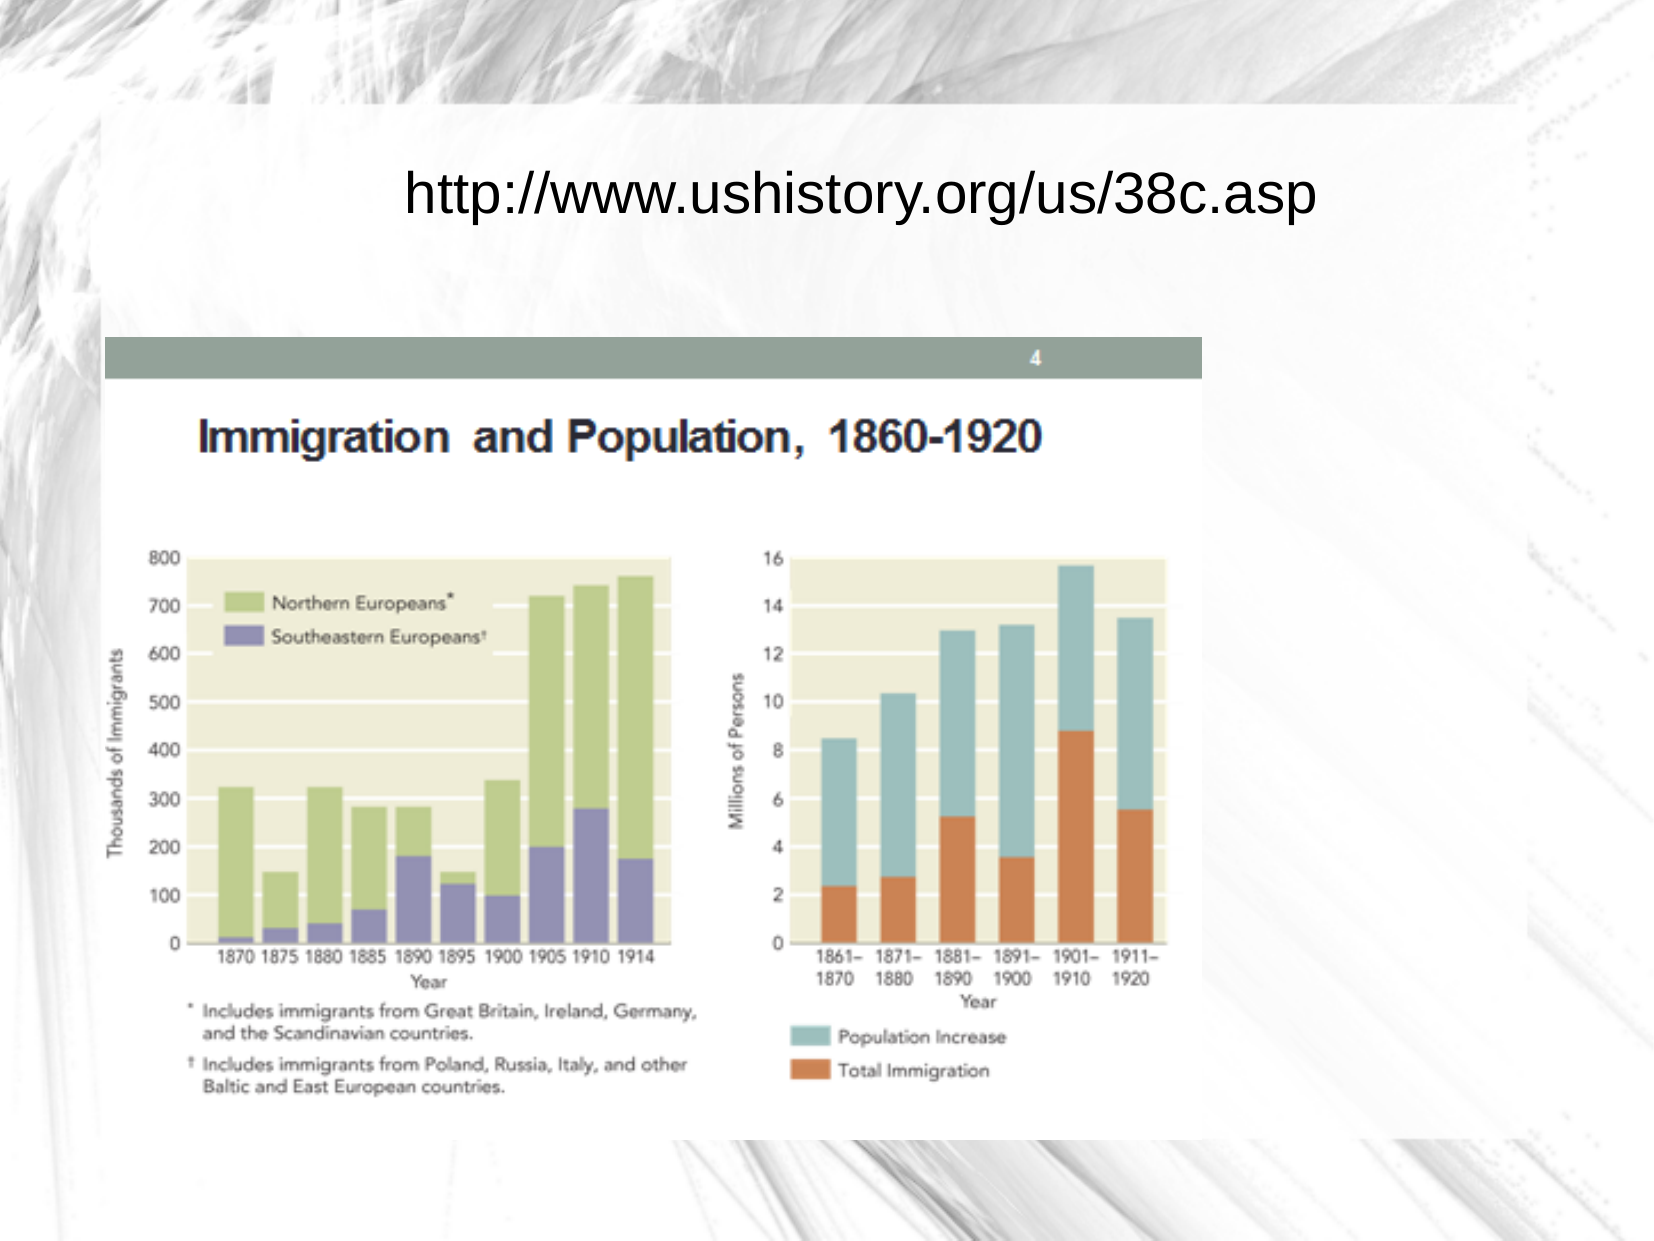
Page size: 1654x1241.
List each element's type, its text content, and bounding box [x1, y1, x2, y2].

text_box http://www.ushistory.org/us/38c.asp [390, 153, 1426, 298]
picture [0, 0, 1654, 1241]
